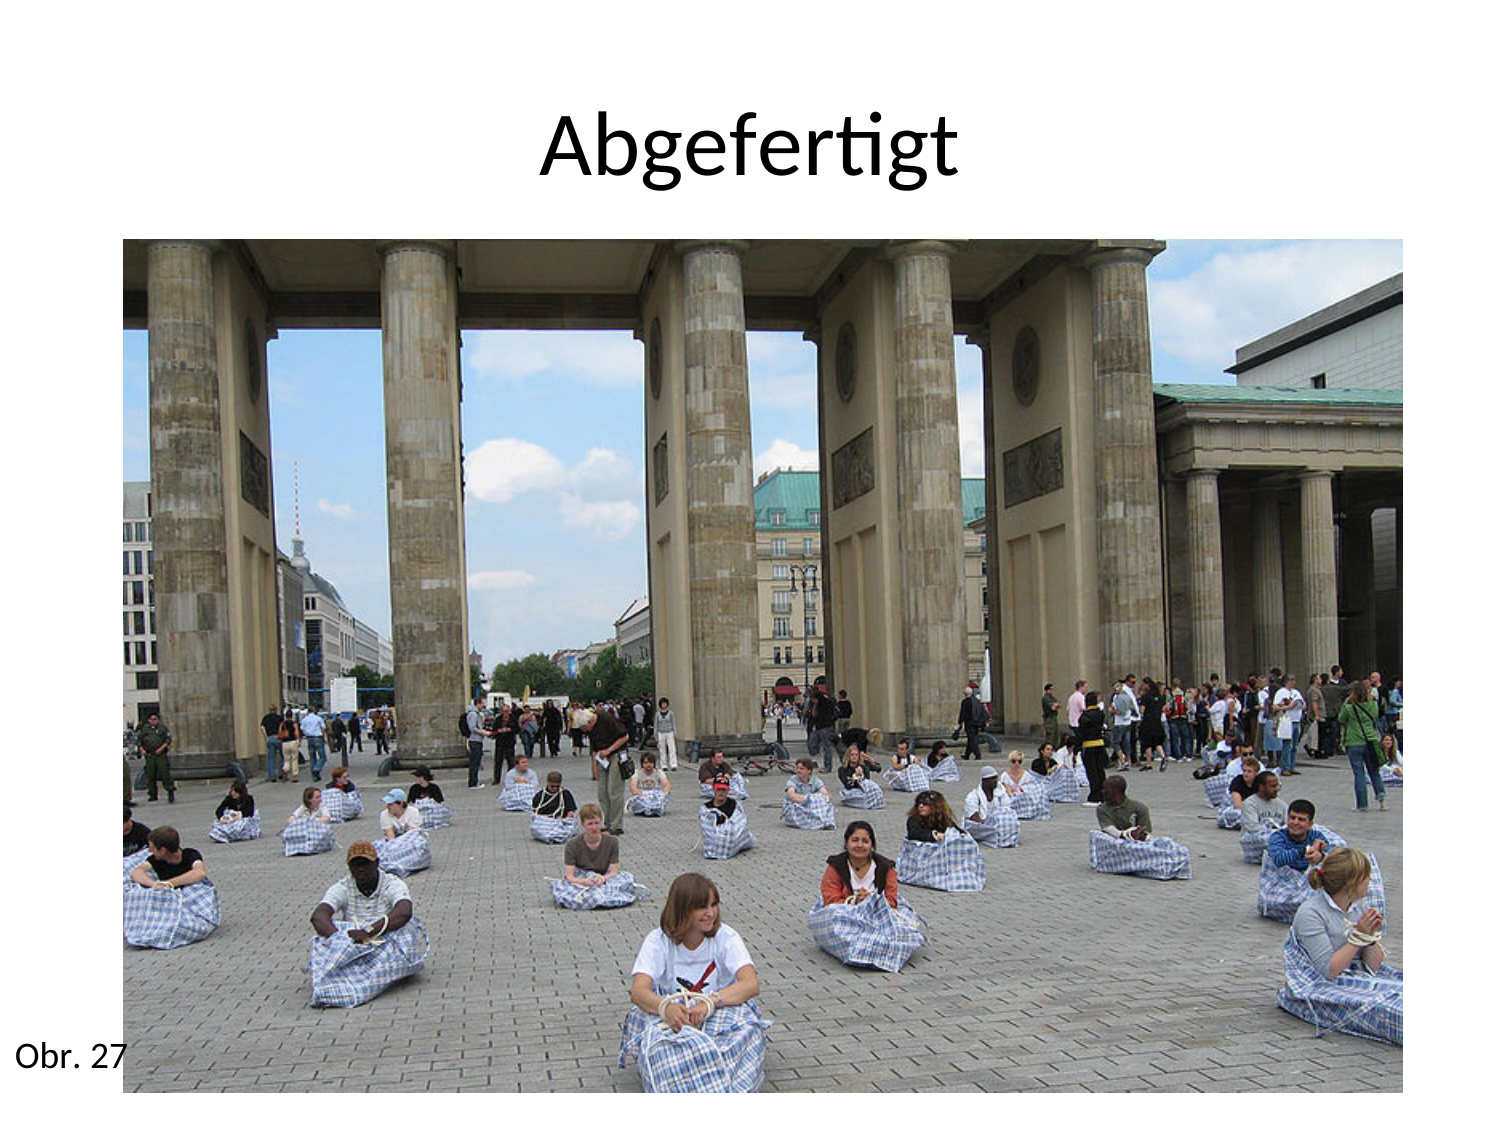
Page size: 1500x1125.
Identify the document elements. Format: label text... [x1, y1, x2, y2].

text_box Obr. 27 [0, 1023, 1295, 1084]
title Abgefertigt [75, 45, 1426, 233]
text_box [123, 239, 1403, 1093]
